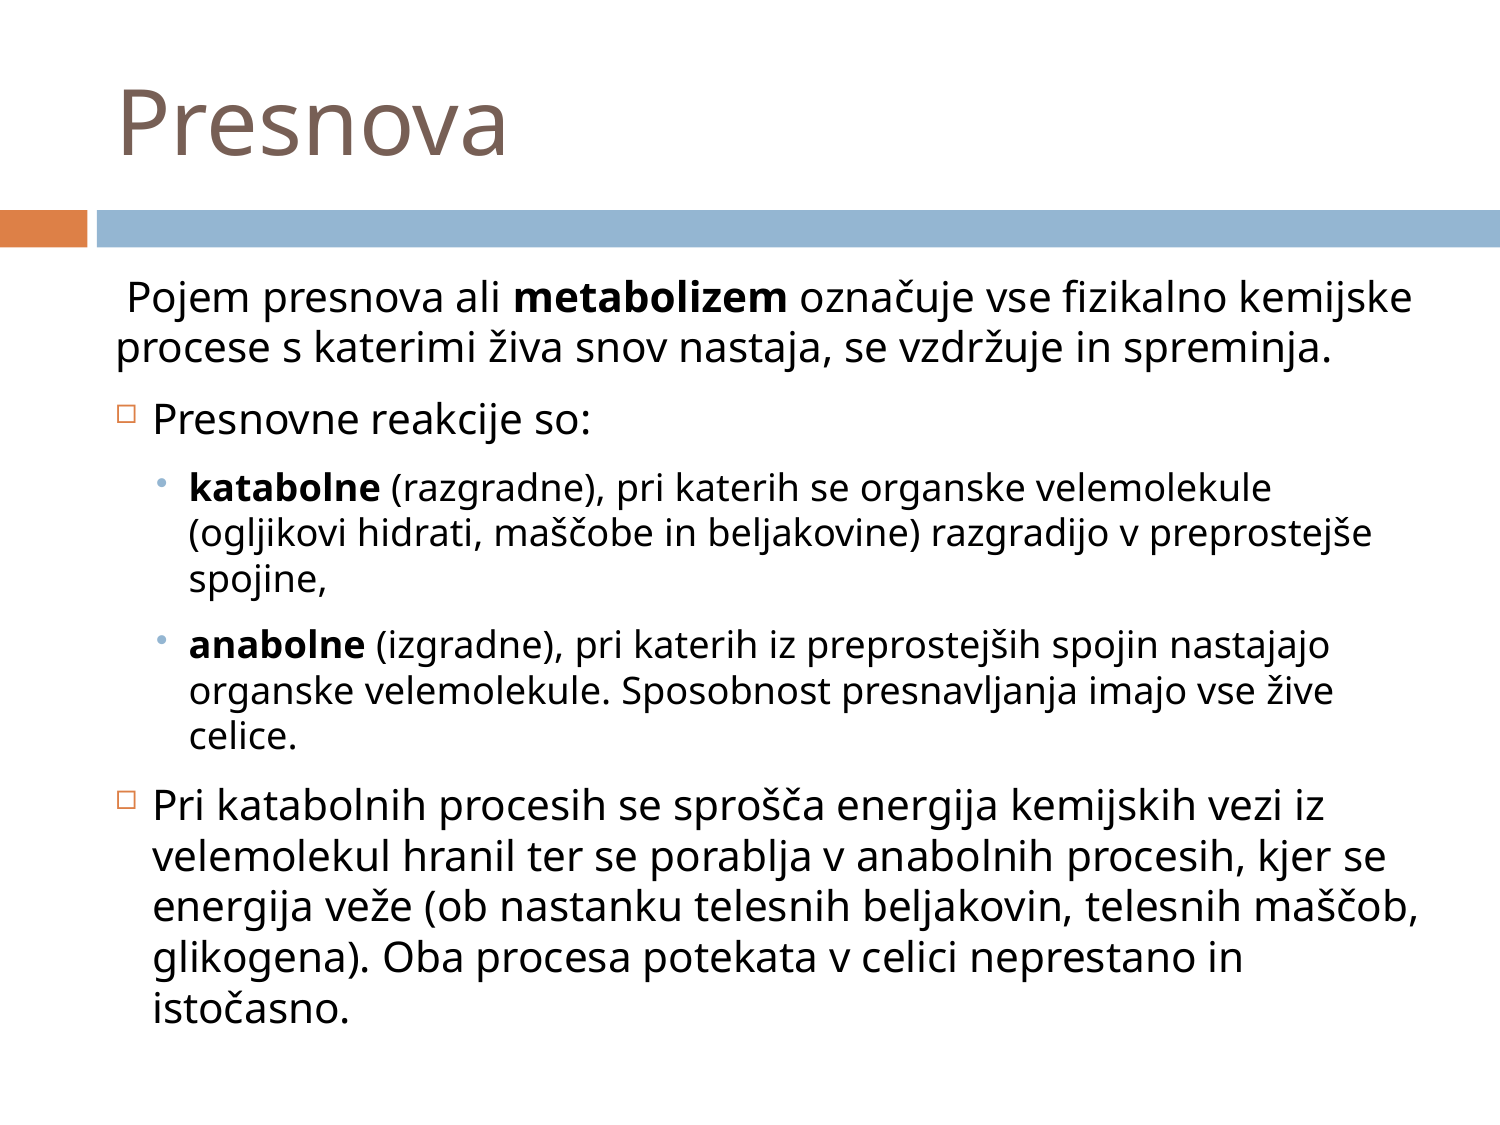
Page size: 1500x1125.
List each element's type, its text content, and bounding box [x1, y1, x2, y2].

list Pojem presnova ali metabolizem označuje vse fizikalno kemijske procese s katerimi živa snov nastaja, se vzdržuje in spreminja. Presnovne reakcije so: katabolne (razgradne), pri katerih se organske velemolekule (ogljikovi hidrati, maščobe in beljakovine) razgradijo v preprostejše spojine, anabolne (izgradne), pri katerih iz preprostejših spojin nastajajo organske velemolekule. Sposobnost presnavljanja imajo vse žive celice. Pri katabolnih procesih se sprošča energija kemijskih vezi iz velemolekul hranil ter se porablja v anabolnih procesih, kjer se energija veže (ob nastanku telesnih beljakovin, telesnih maščob, glikogena). Oba procesa potekata v celici neprestano in istočasno. [100, 262, 1438, 1067]
title Presnova [100, 37, 1438, 200]
